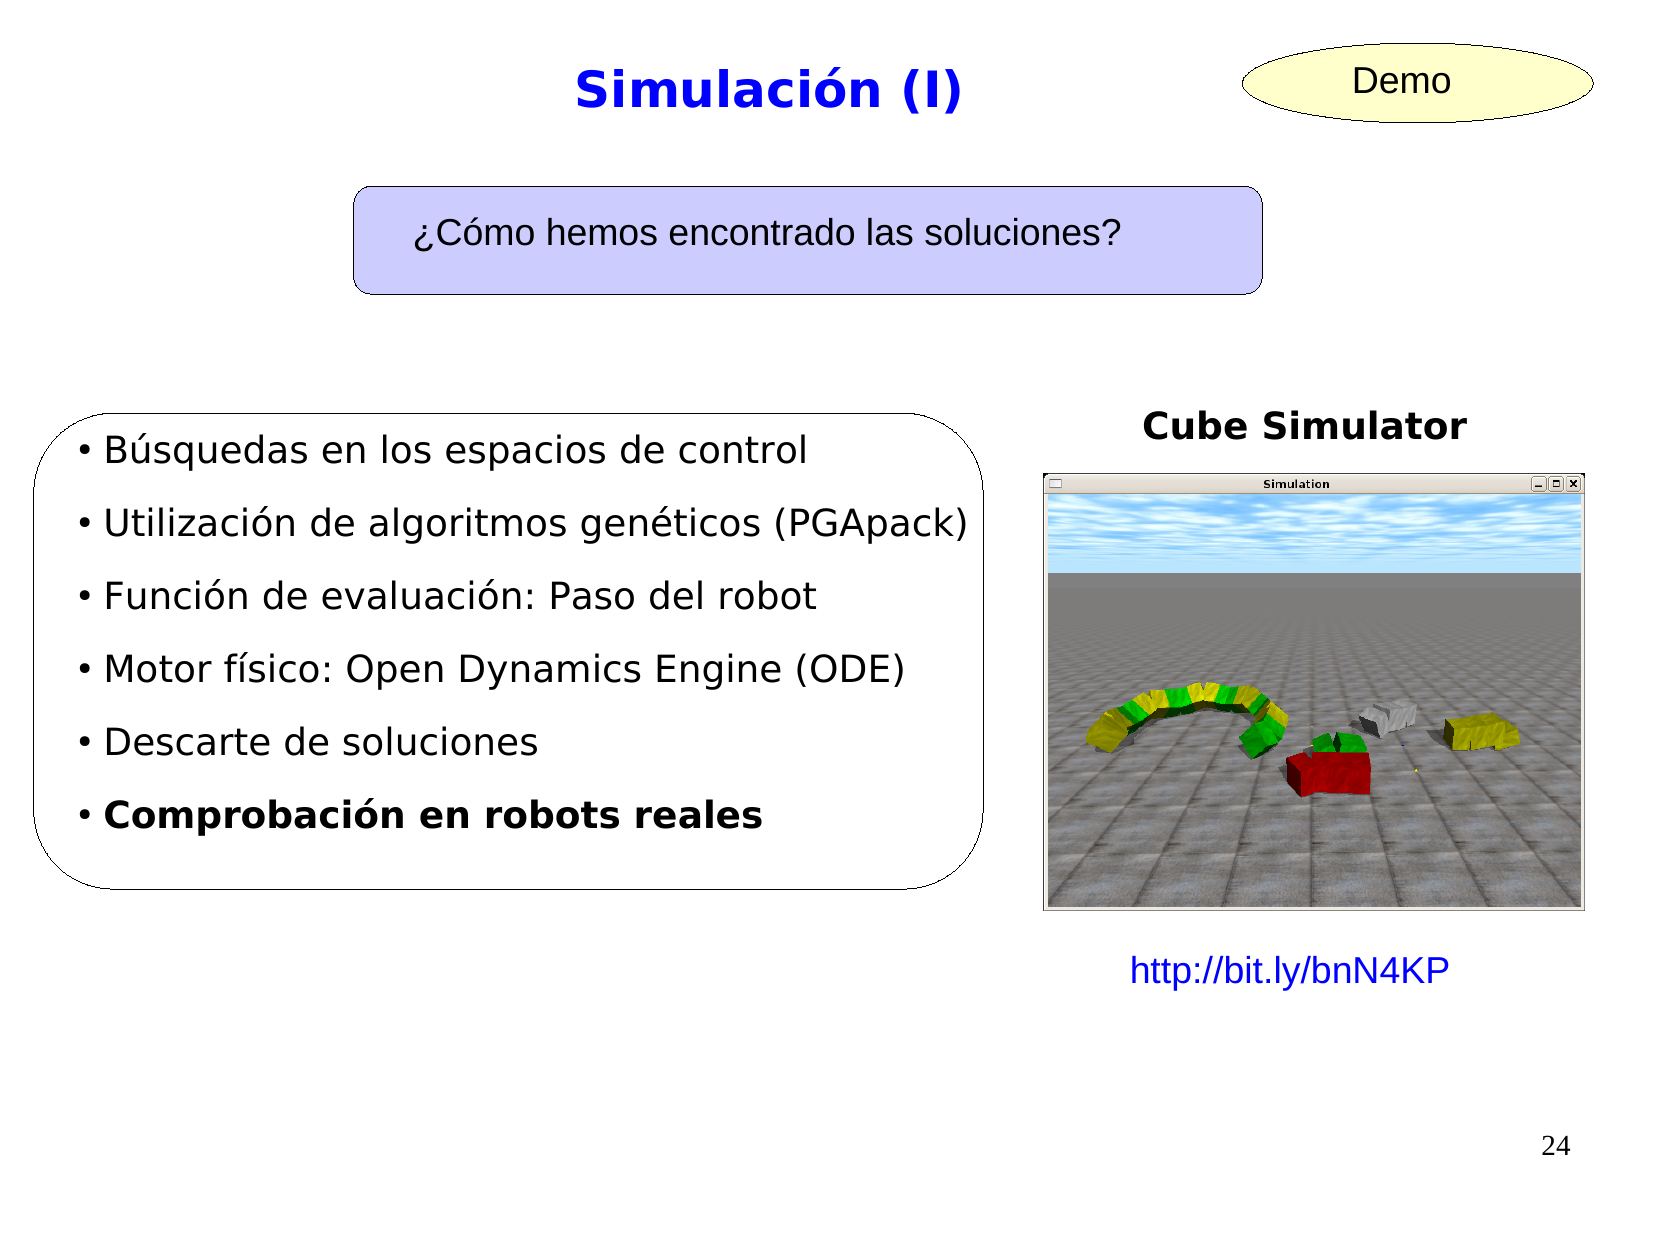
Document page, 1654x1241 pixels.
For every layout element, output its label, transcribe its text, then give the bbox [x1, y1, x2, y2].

text_box [353, 186, 1263, 295]
text_box Cube Simulator [1127, 397, 1546, 456]
picture [1043, 473, 1585, 911]
text_box Simulación (I) [559, 53, 980, 127]
text_box Demo [1337, 51, 1479, 111]
text_box [1242, 43, 1594, 123]
text_box http://bit.ly/bnN4KP [1114, 941, 1513, 1001]
text_box Búsquedas en los espacios de control Utilización de algoritmos genéticos (PGApack) Función de evaluación: Paso del robot Motor físico: Open Dynamics Engine (ODE) Descarte de soluciones Comprobación en robots reales [63, 421, 985, 845]
text_box ¿Cómo hemos encontrado las soluciones? [398, 203, 1215, 263]
